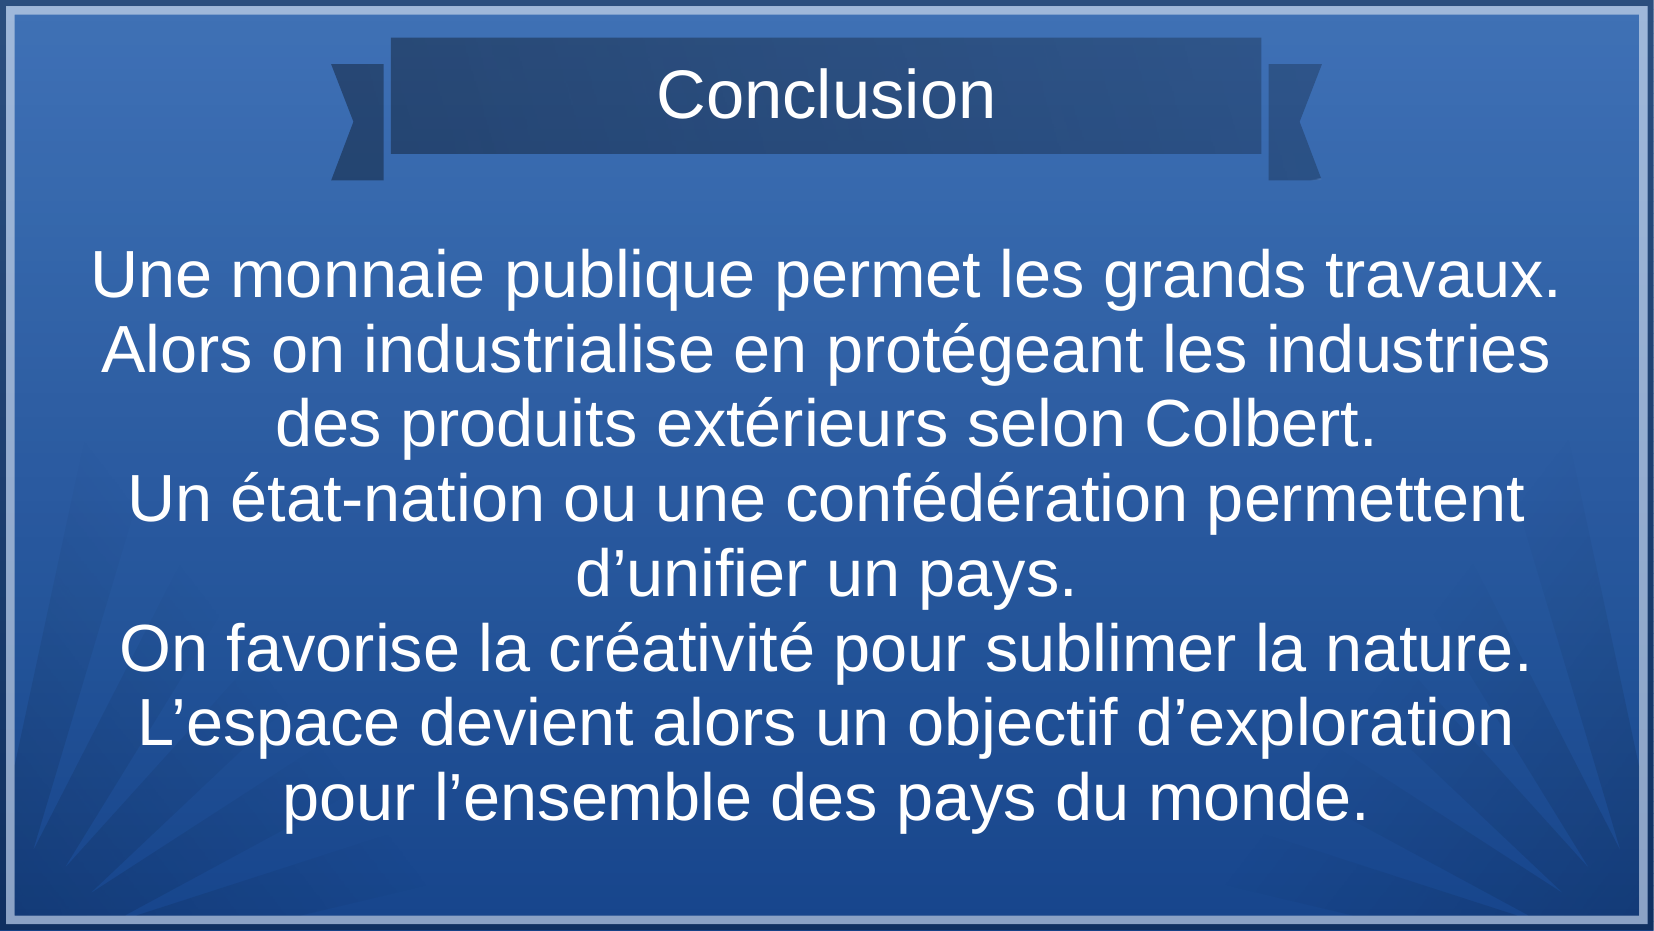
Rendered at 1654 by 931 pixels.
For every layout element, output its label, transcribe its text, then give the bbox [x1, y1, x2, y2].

subtitle Une monnaie publique permet les grands travaux. Alors on industrialise en protégeant les industries des produits extérieurs selon Colbert. Un état-nation ou une confédération permettent d’unifier un pays. On favorise la créativité pour sublimer la nature. L’espace devient alors un objectif d’exploration pour l’ensemble des pays du monde. [82, 224, 1571, 848]
title Conclusion [389, 35, 1264, 154]
